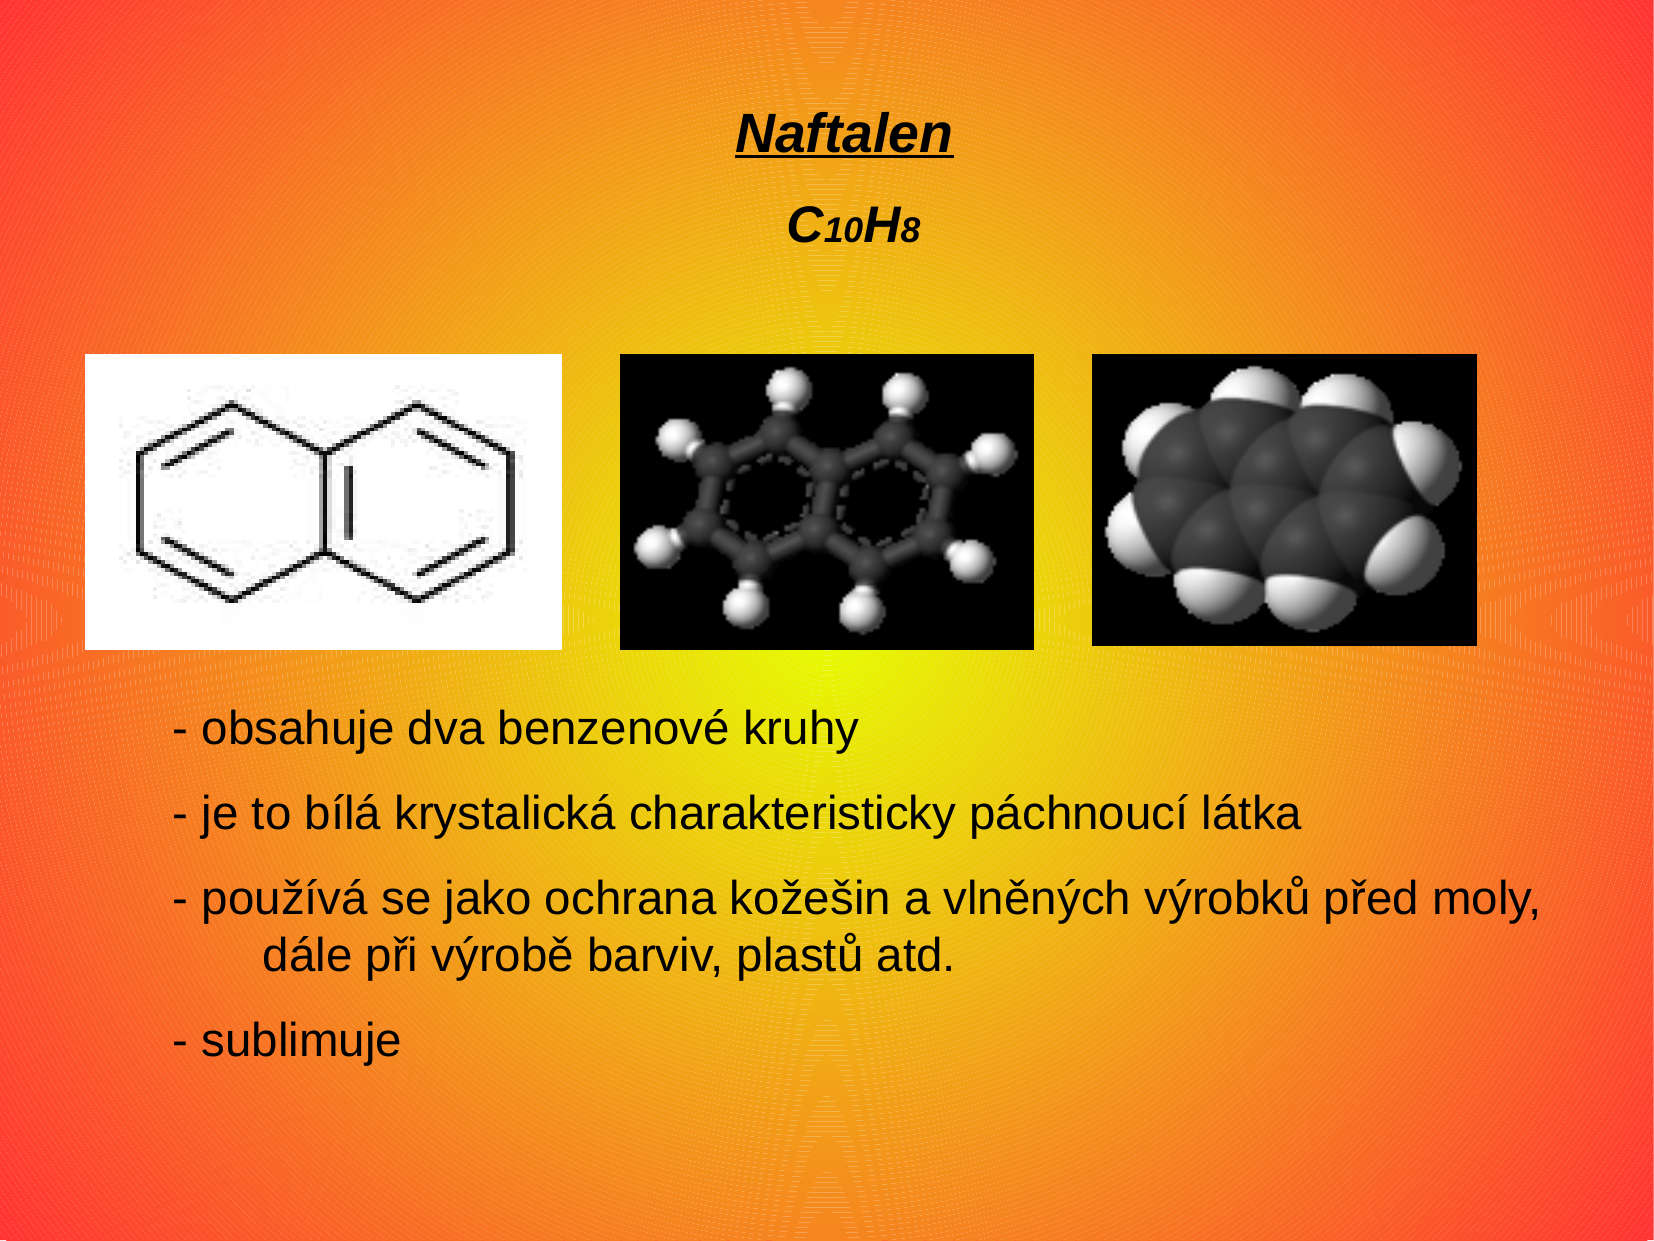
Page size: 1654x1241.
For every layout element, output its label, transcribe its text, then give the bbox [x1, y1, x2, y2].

picture [85, 354, 562, 650]
list Naftalen C10H8 - obsahuje dva benzenové kruhy - je to bílá krystalická charakteristicky páchnoucí látka - používá se jako ochrana kožešin a vlněných výrobků před moly, dále při výrobě barviv, plastů atd. - sublimuje [88, 96, 1577, 1068]
picture [620, 354, 1034, 650]
picture [1092, 354, 1477, 646]
